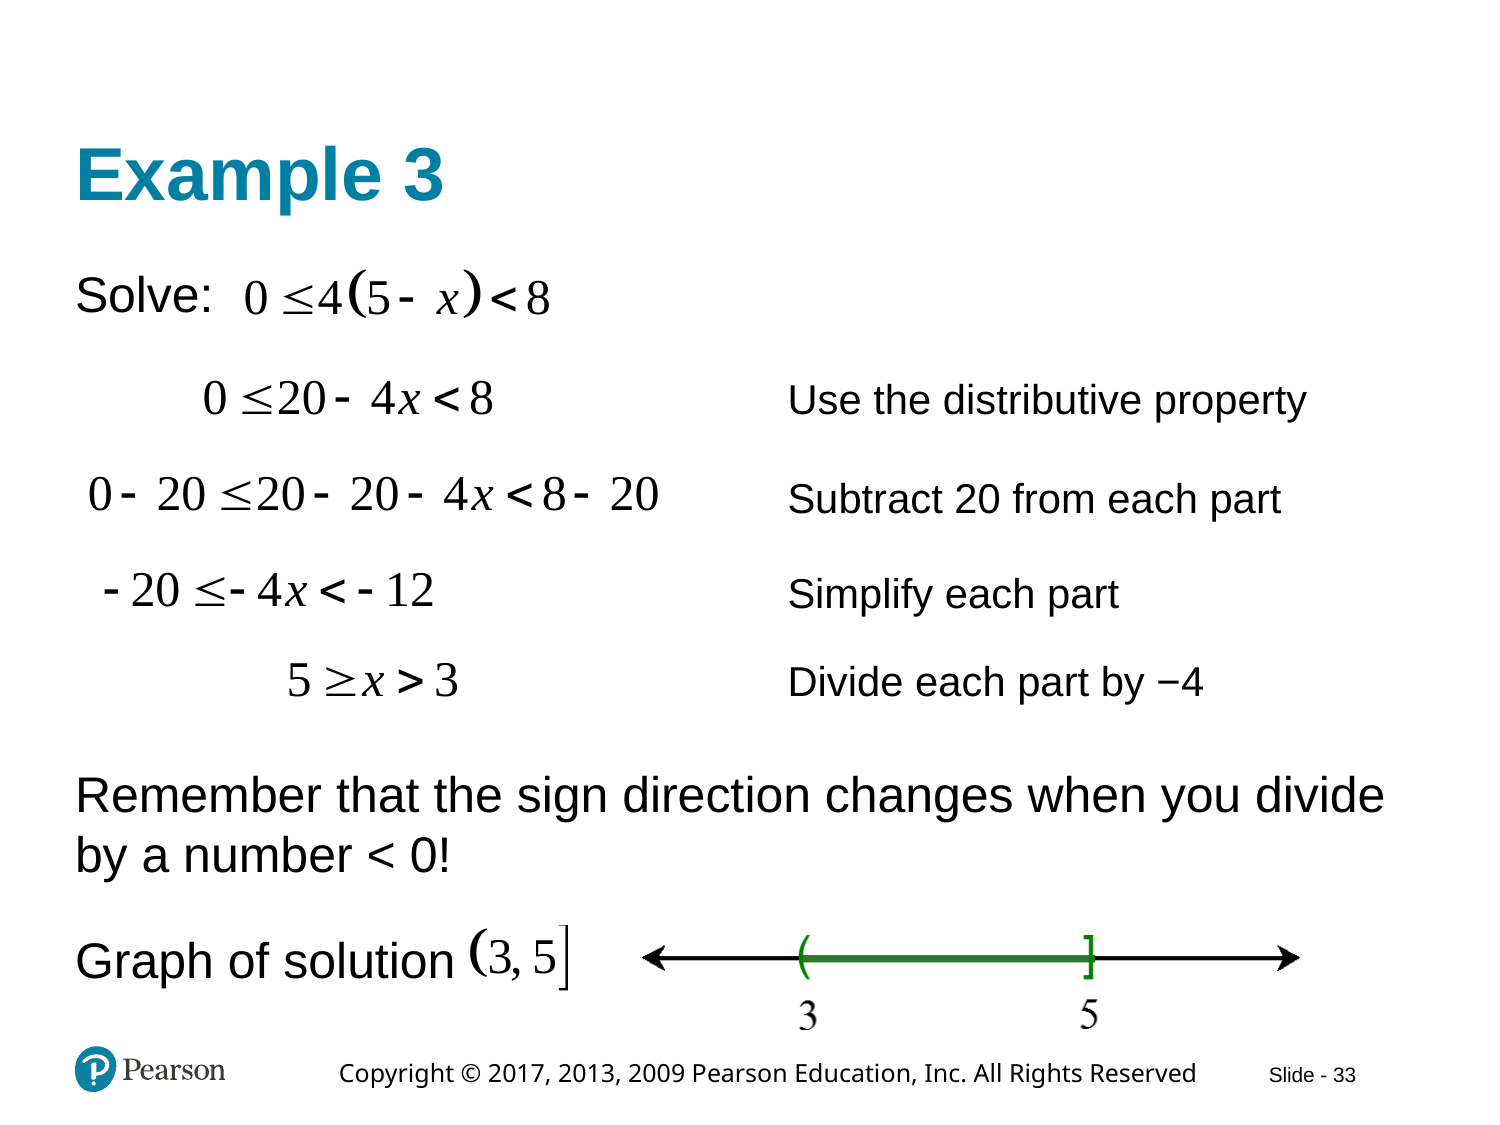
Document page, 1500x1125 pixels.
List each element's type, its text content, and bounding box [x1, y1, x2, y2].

list Remember that the sign direction changes when you divide by a number < 0! [75, 762, 1425, 881]
chart [284, 657, 460, 703]
list Solve: [75, 262, 225, 325]
list Divide each part by −4 [787, 655, 1275, 709]
chart [85, 470, 663, 517]
chart [200, 375, 496, 421]
list Simplify each part [787, 567, 1213, 621]
list Use the distributive property [787, 373, 1425, 438]
title Example 3 [75, 35, 1425, 216]
chart [99, 566, 438, 613]
chart [241, 266, 554, 338]
list Subtract 20 from each part [787, 472, 1425, 529]
picture [642, 935, 1301, 1030]
list Graph of solution [75, 928, 460, 1001]
chart [466, 925, 575, 997]
